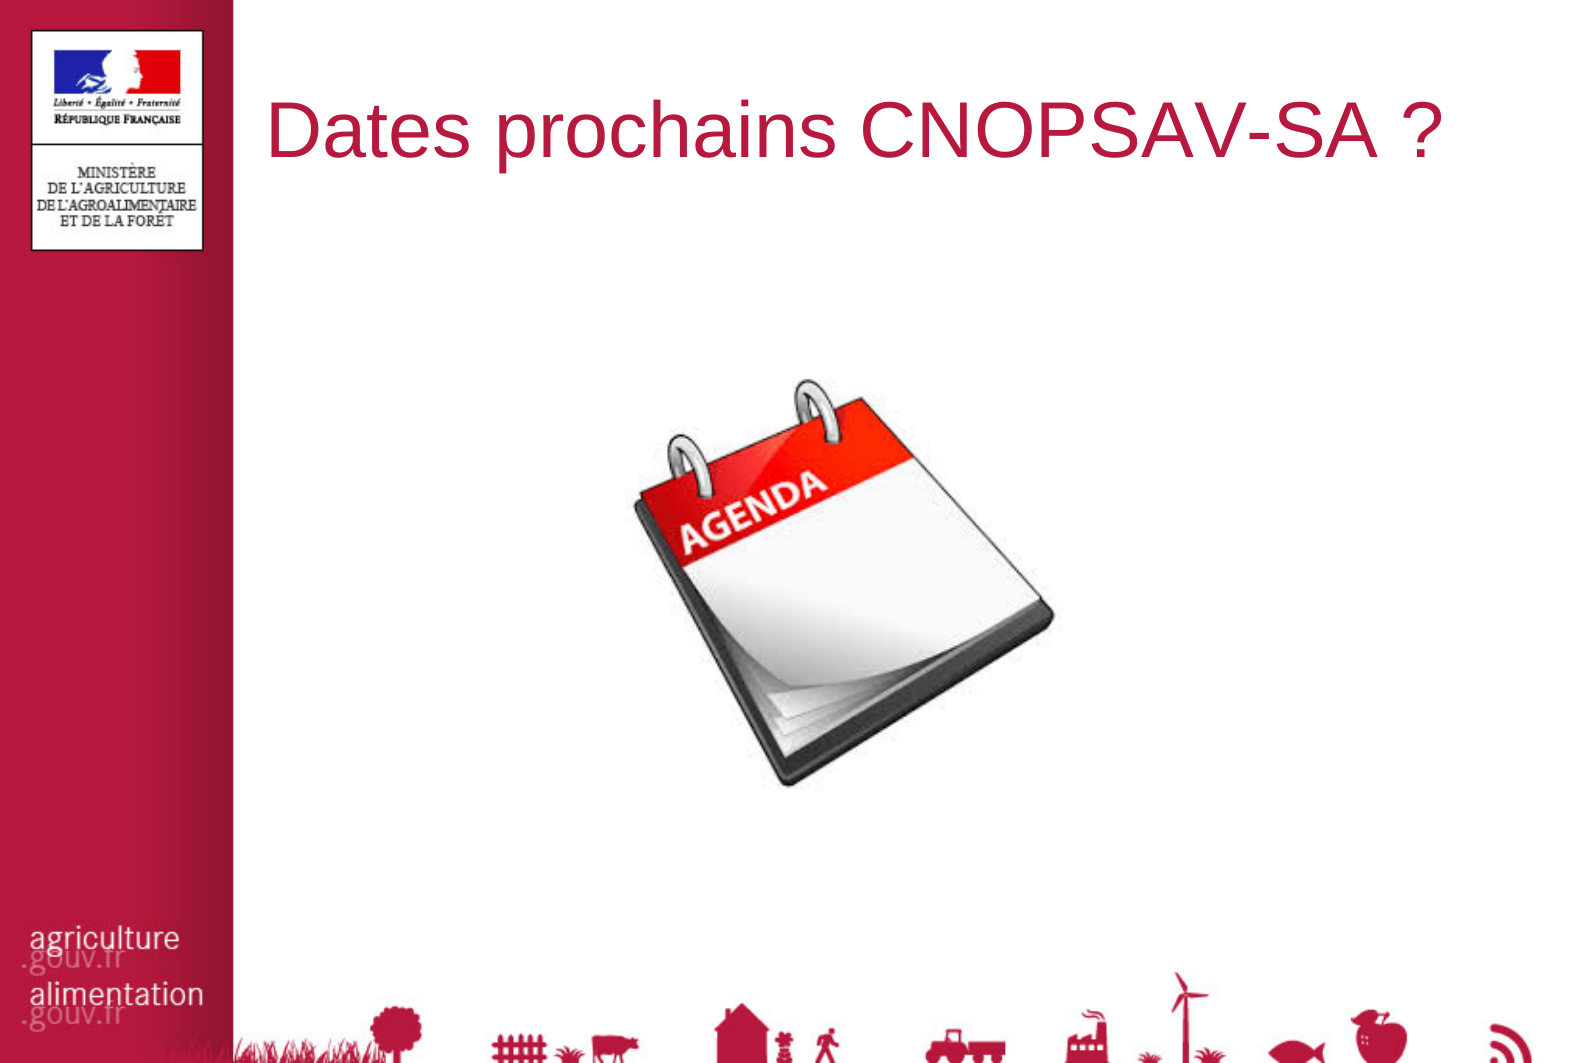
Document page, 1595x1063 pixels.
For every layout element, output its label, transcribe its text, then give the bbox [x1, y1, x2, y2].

picture [0, 0, 1594, 1063]
title Dates prochains CNOPSAV-SA ? [265, 49, 1535, 212]
